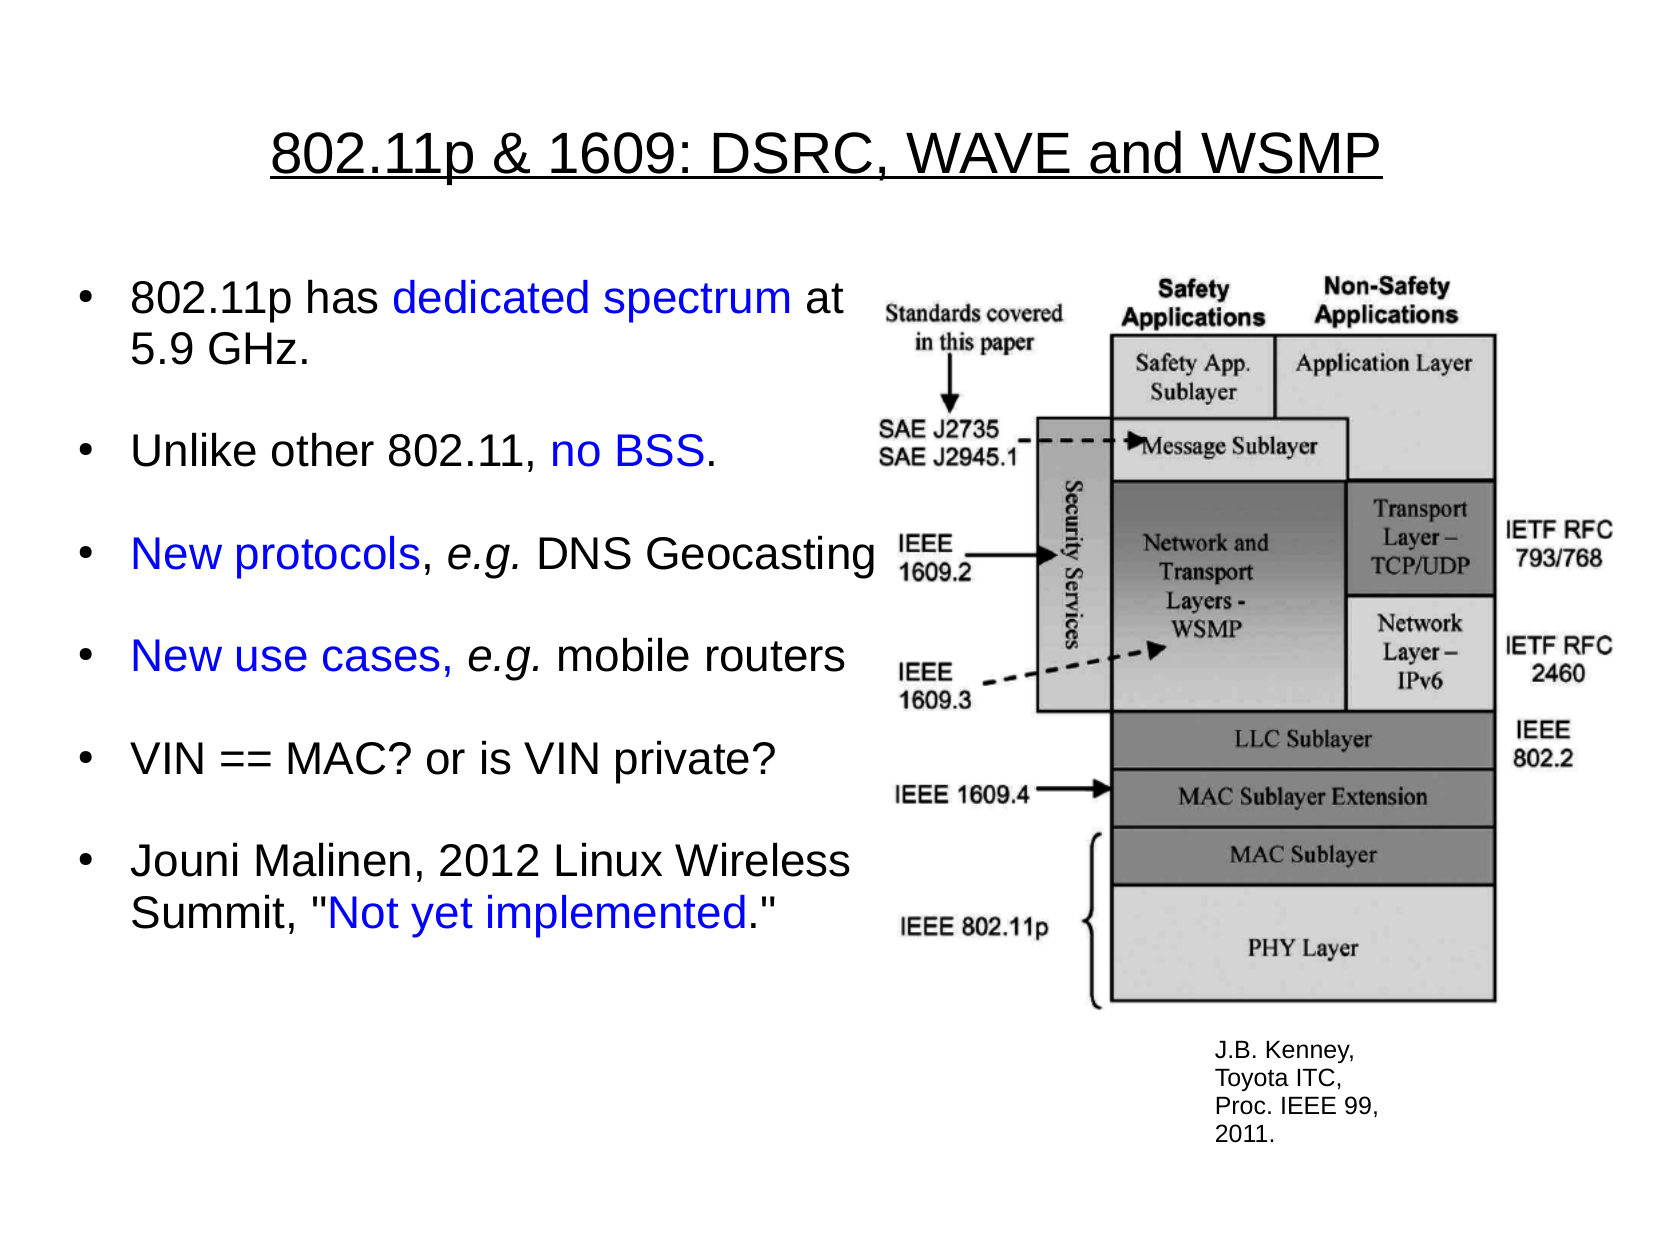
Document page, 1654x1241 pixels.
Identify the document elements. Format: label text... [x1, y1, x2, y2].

list 802.11p has dedicated spectrum at 5.9 GHz. Unlike other 802.11, no BSS. New protocols, e.g. DNS Geocasting. New use cases, e.g. mobile routers VIN == MAC? or is VIN private? Jouni Malinen, 2012 Linux Wireless Summit, "Not yet implemented." [60, 271, 876, 1006]
text_box J.B. Kenney, Toyota ITC, Proc. IEEE 99, 2011. [1200, 1028, 1395, 1156]
picture [876, 271, 1621, 1022]
title 802.11p & 1609: DSRC, WAVE and WSMP [82, 49, 1571, 257]
